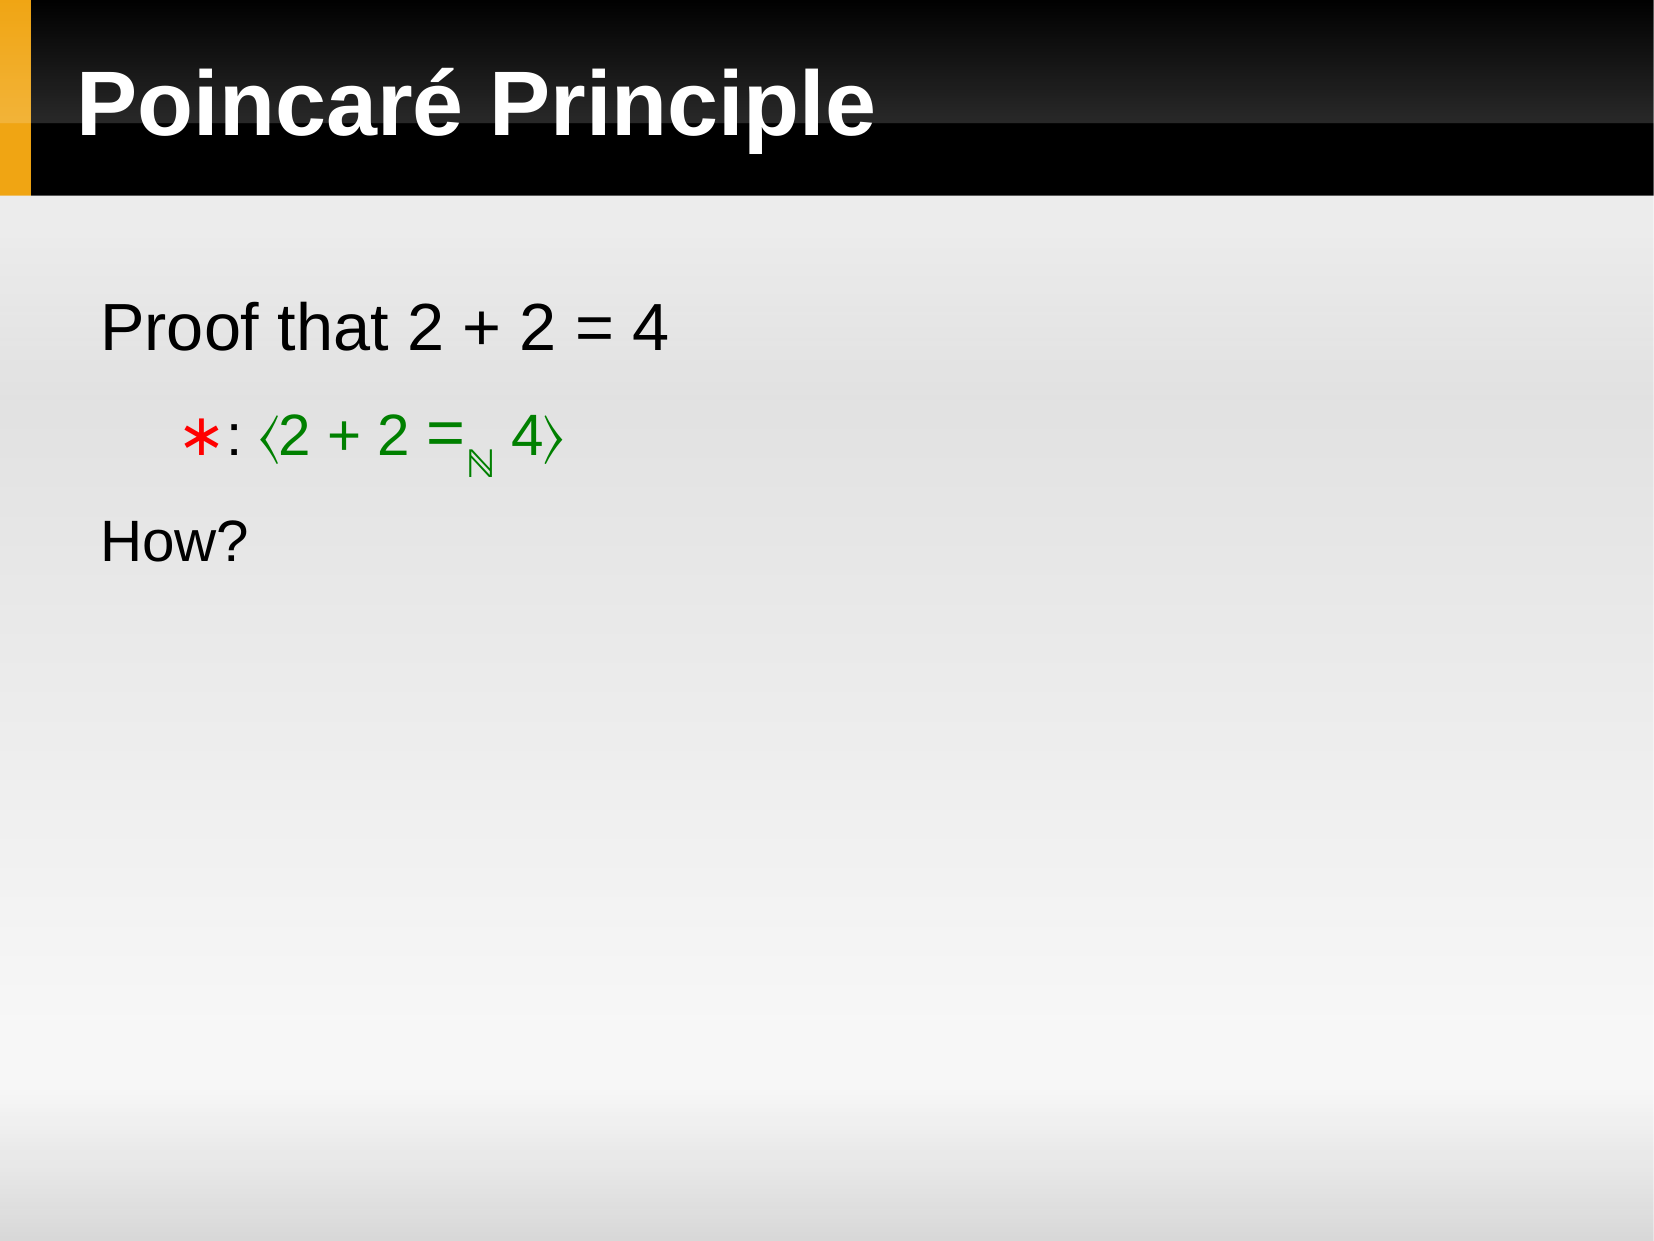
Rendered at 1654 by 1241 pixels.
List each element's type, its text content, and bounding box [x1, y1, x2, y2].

picture [0, 0, 1654, 1241]
title Poincaré Principle [76, 0, 1565, 208]
list Proof that 2 + 2 = 4 ∗: 〈2 + 2 =ℕ 4〉 How? [82, 290, 1571, 1109]
